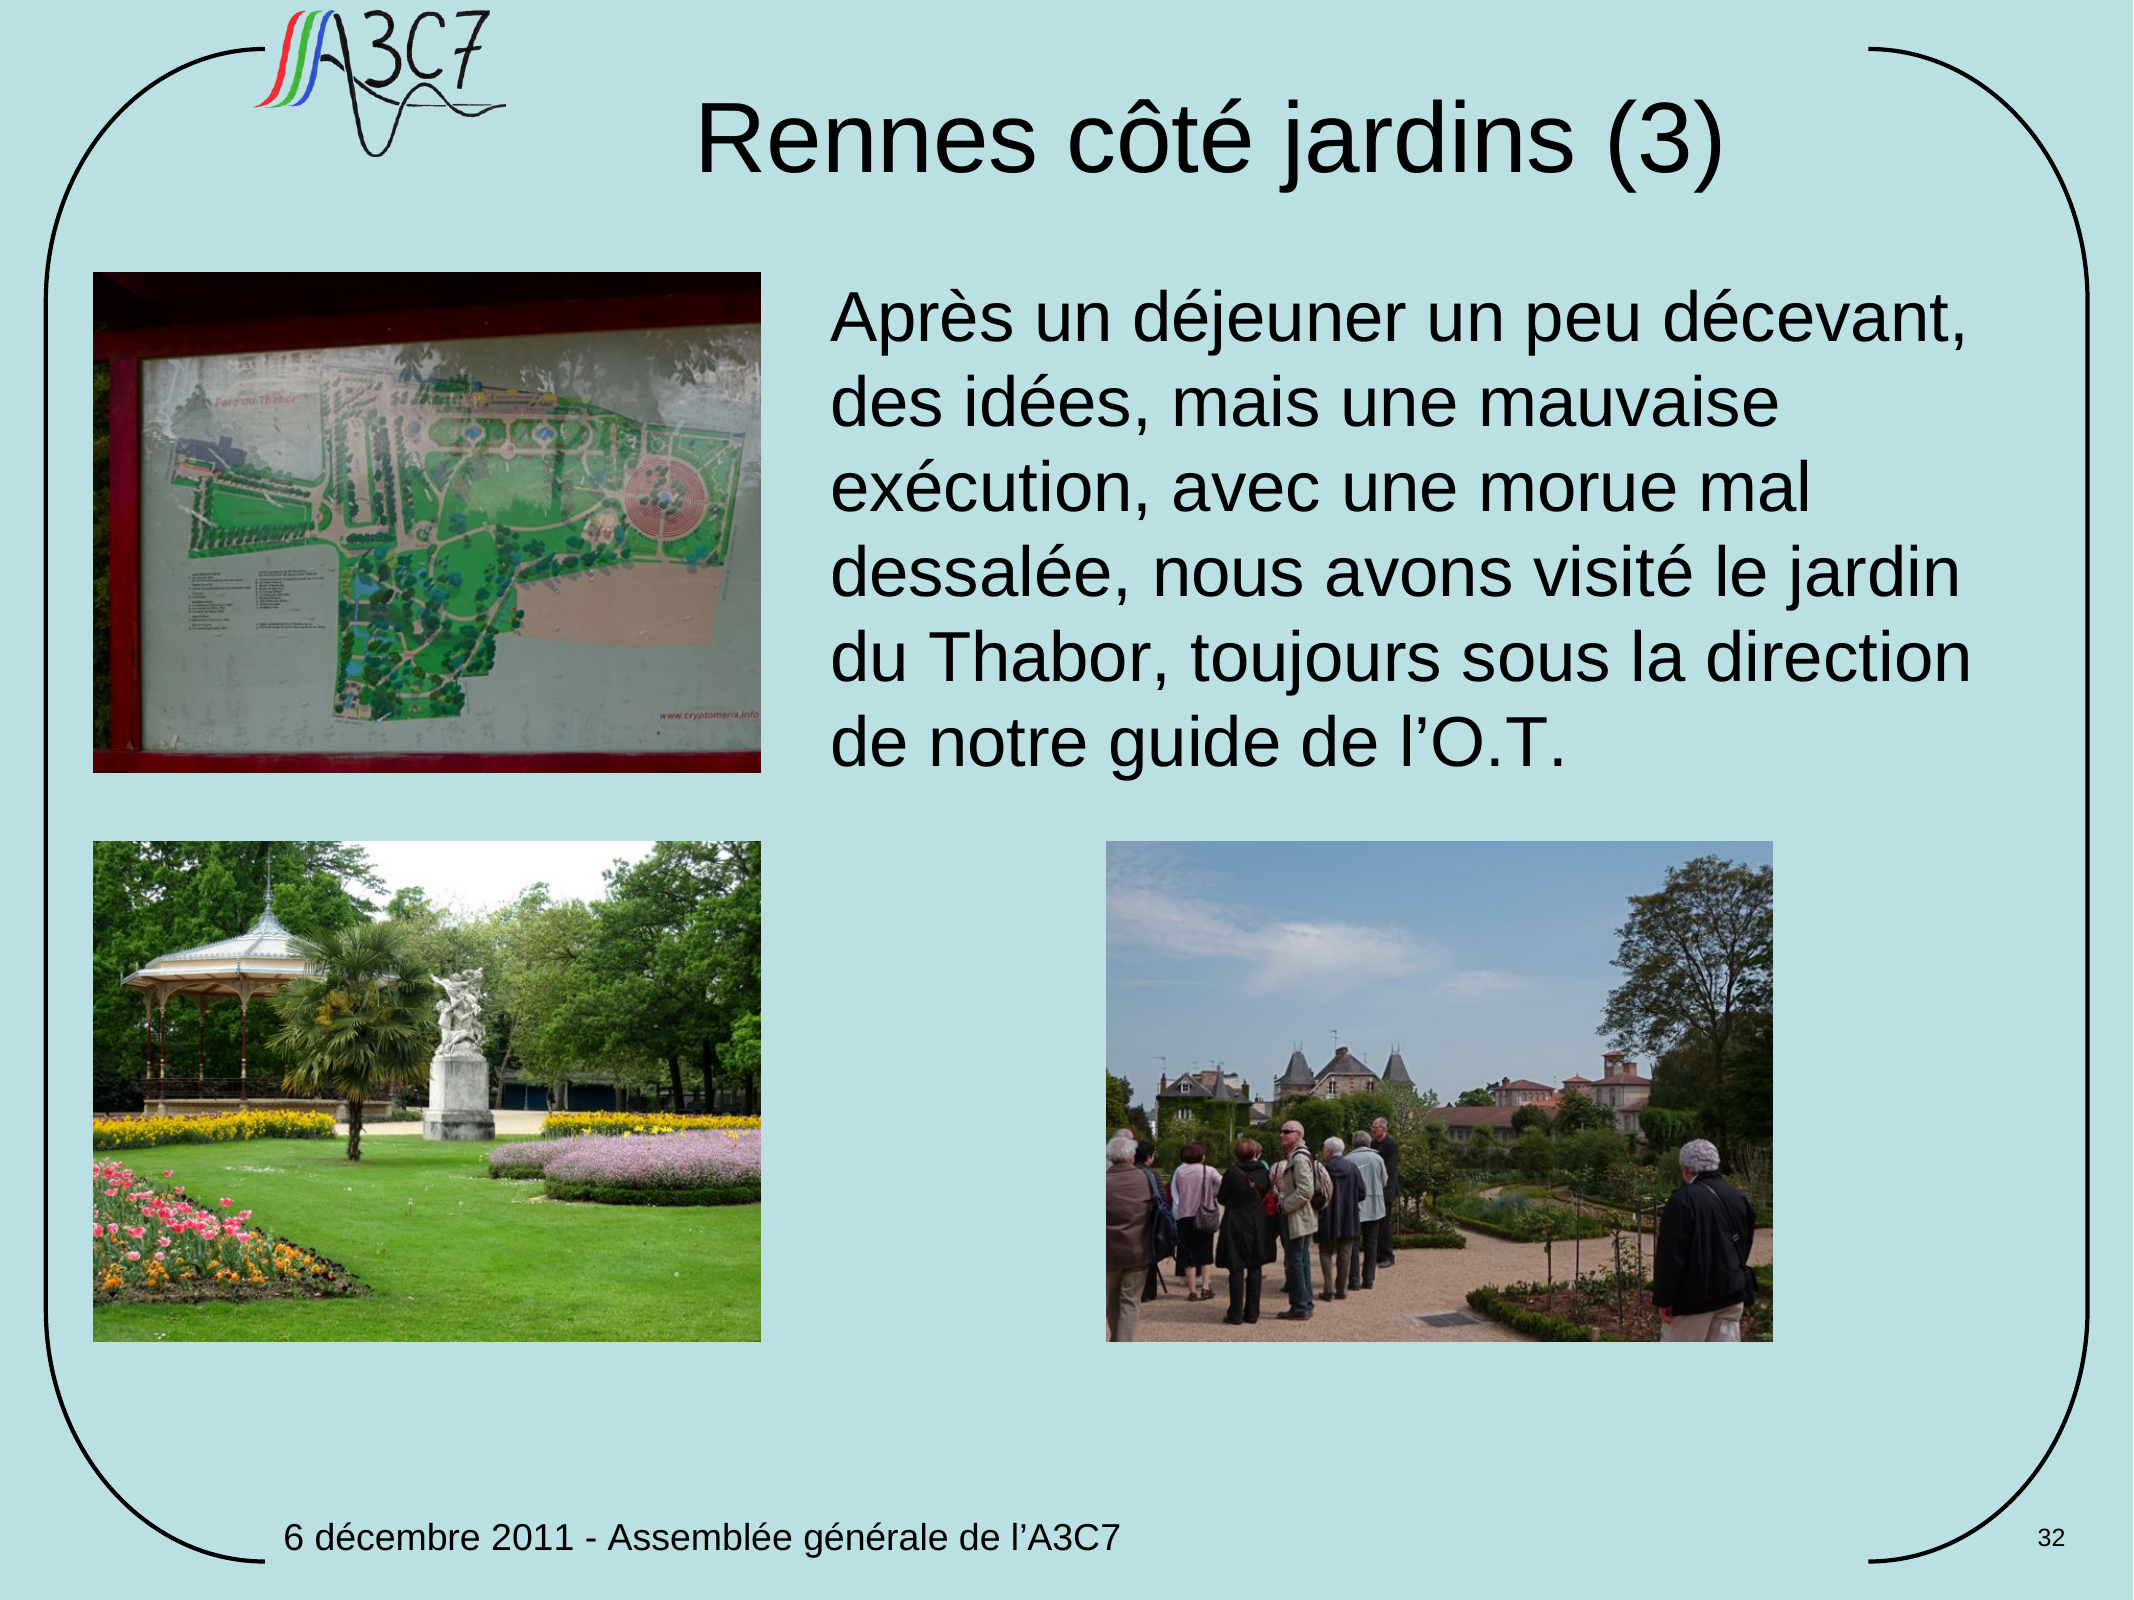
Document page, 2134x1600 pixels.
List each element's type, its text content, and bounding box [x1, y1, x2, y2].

picture [93, 841, 761, 1342]
text_box 6 décembre 2011 - Assemblée générale de l’A3C7 [274, 1512, 1131, 1558]
picture [253, 10, 506, 157]
picture [1106, 841, 1773, 1342]
picture [93, 272, 761, 773]
title Rennes côté jardins (3) [506, 64, 1926, 225]
text_box Après un déjeuner un peu décevant, des idées, mais une mauvaise exécution, avec une morue mal dessalée, nous avons visité le jardin du Thabor, toujours sous la direction de notre guide de l’O.T. [820, 270, 2059, 773]
